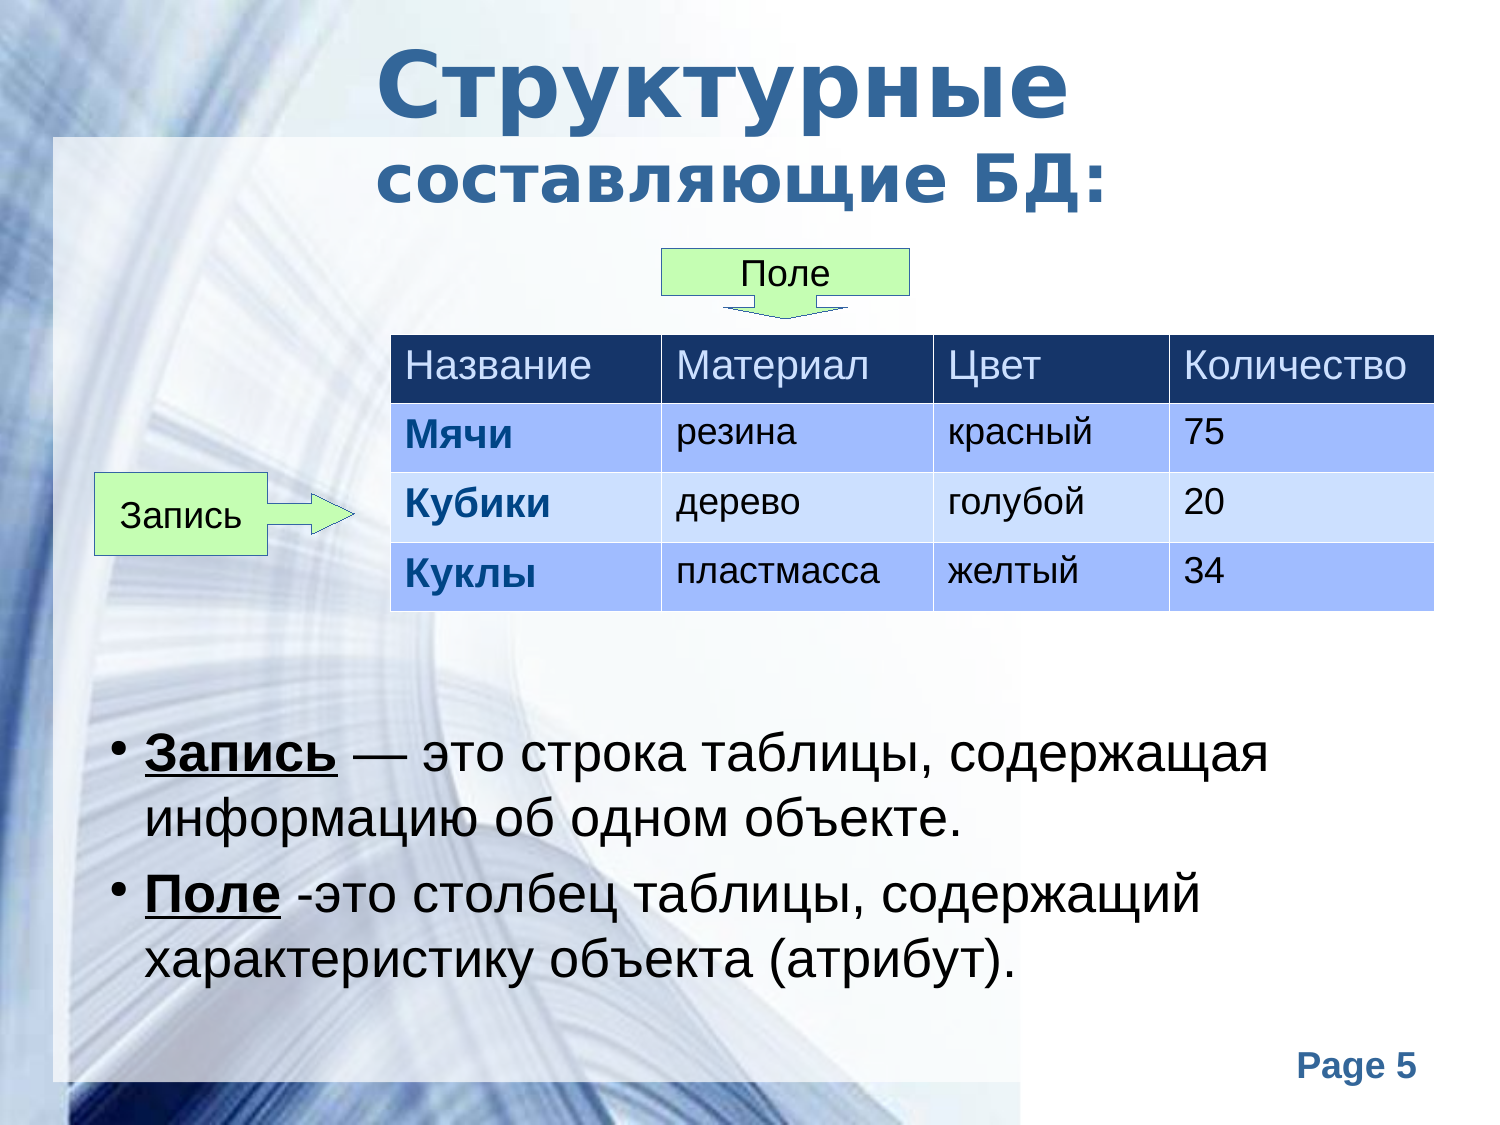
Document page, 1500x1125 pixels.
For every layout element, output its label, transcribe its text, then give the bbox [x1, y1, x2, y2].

table_header Название [391, 335, 661, 403]
table_cell дерево [662, 473, 933, 542]
table_cell пластмасса [662, 543, 933, 611]
table_cell голубой [934, 473, 1169, 542]
table_cell желтый [934, 543, 1169, 611]
table_cell Куклы [391, 543, 661, 611]
table_cell Мячи [391, 404, 661, 472]
text_box Структурные составляющие БД: [360, 18, 1125, 224]
table_cell 34 [1170, 543, 1434, 611]
table_cell 75 [1170, 404, 1434, 472]
table_cell резина [662, 404, 933, 472]
text_box Запись — это строка таблицы, содержащая информацию об одном объекте. Поле -это столбец таблицы, содержащий характеристику объекта (атрибут). [94, 637, 1394, 1105]
table_header Количество [1170, 335, 1434, 403]
table_header Цвет [934, 335, 1169, 403]
text_box Запись [94, 472, 355, 556]
text_box Поле [661, 248, 910, 319]
table_header Материал [662, 335, 933, 403]
table_cell красный [934, 404, 1169, 472]
picture [0, 0, 1500, 1125]
table_cell 20 [1170, 473, 1434, 542]
table_cell Кубики [391, 473, 661, 542]
